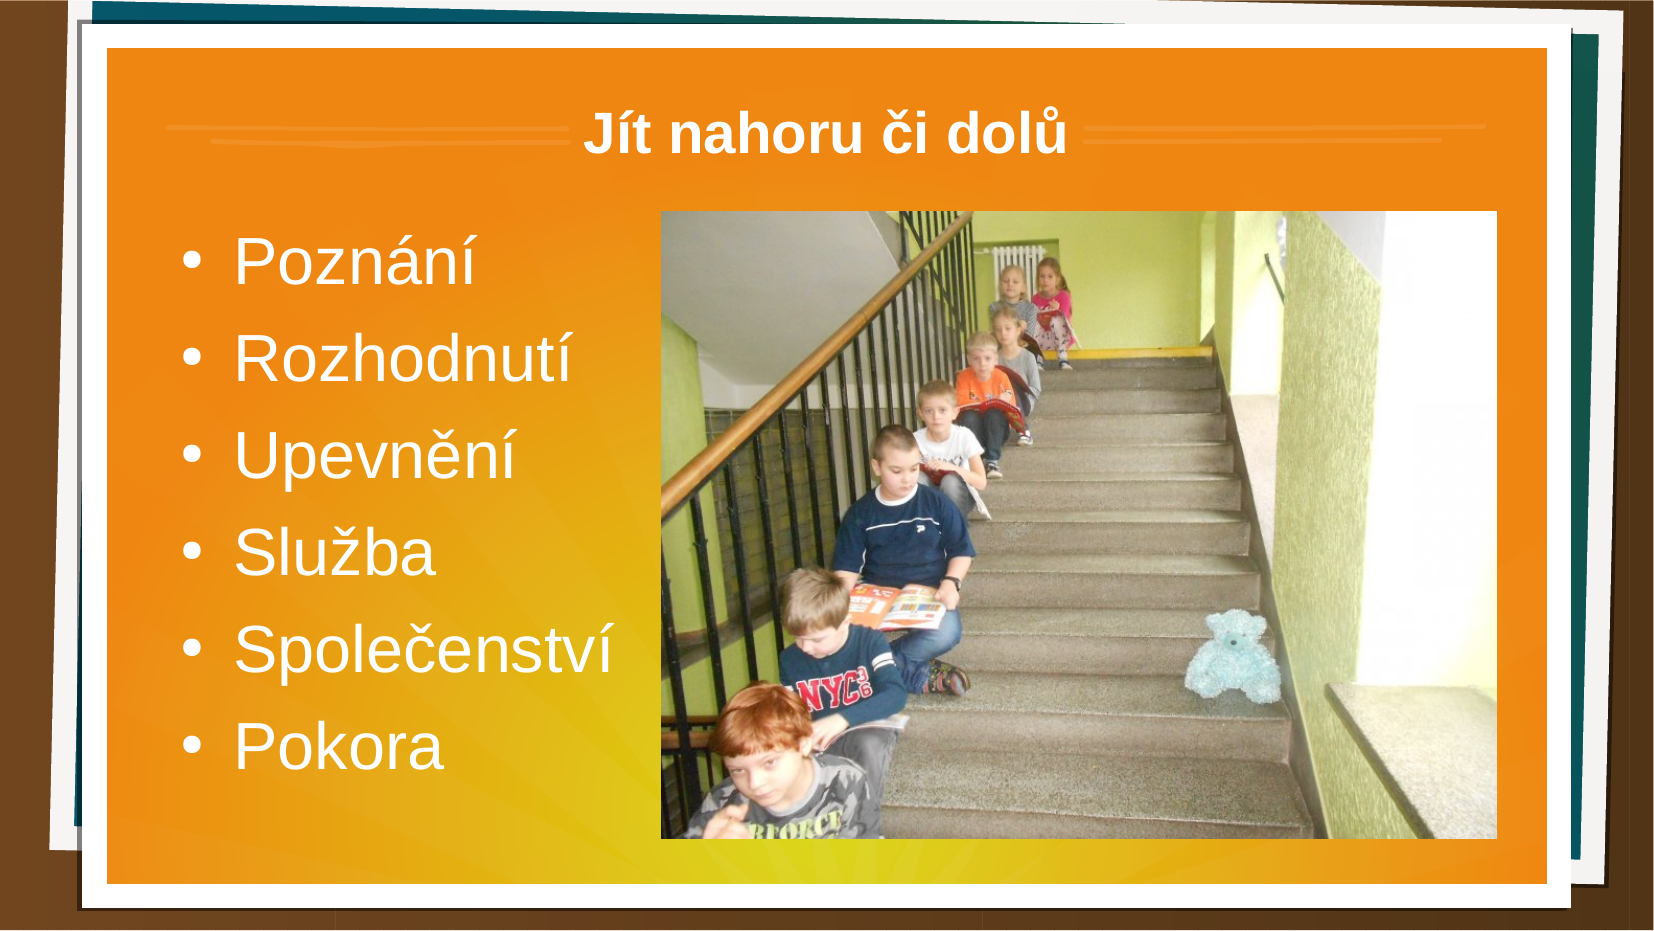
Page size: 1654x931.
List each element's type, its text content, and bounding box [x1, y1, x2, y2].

title Jít nahoru či dolů [566, 59, 1087, 207]
picture [661, 211, 1497, 839]
list Poznání Rozhodnutí Upevnění Služba Společenství Pokora [162, 224, 661, 815]
